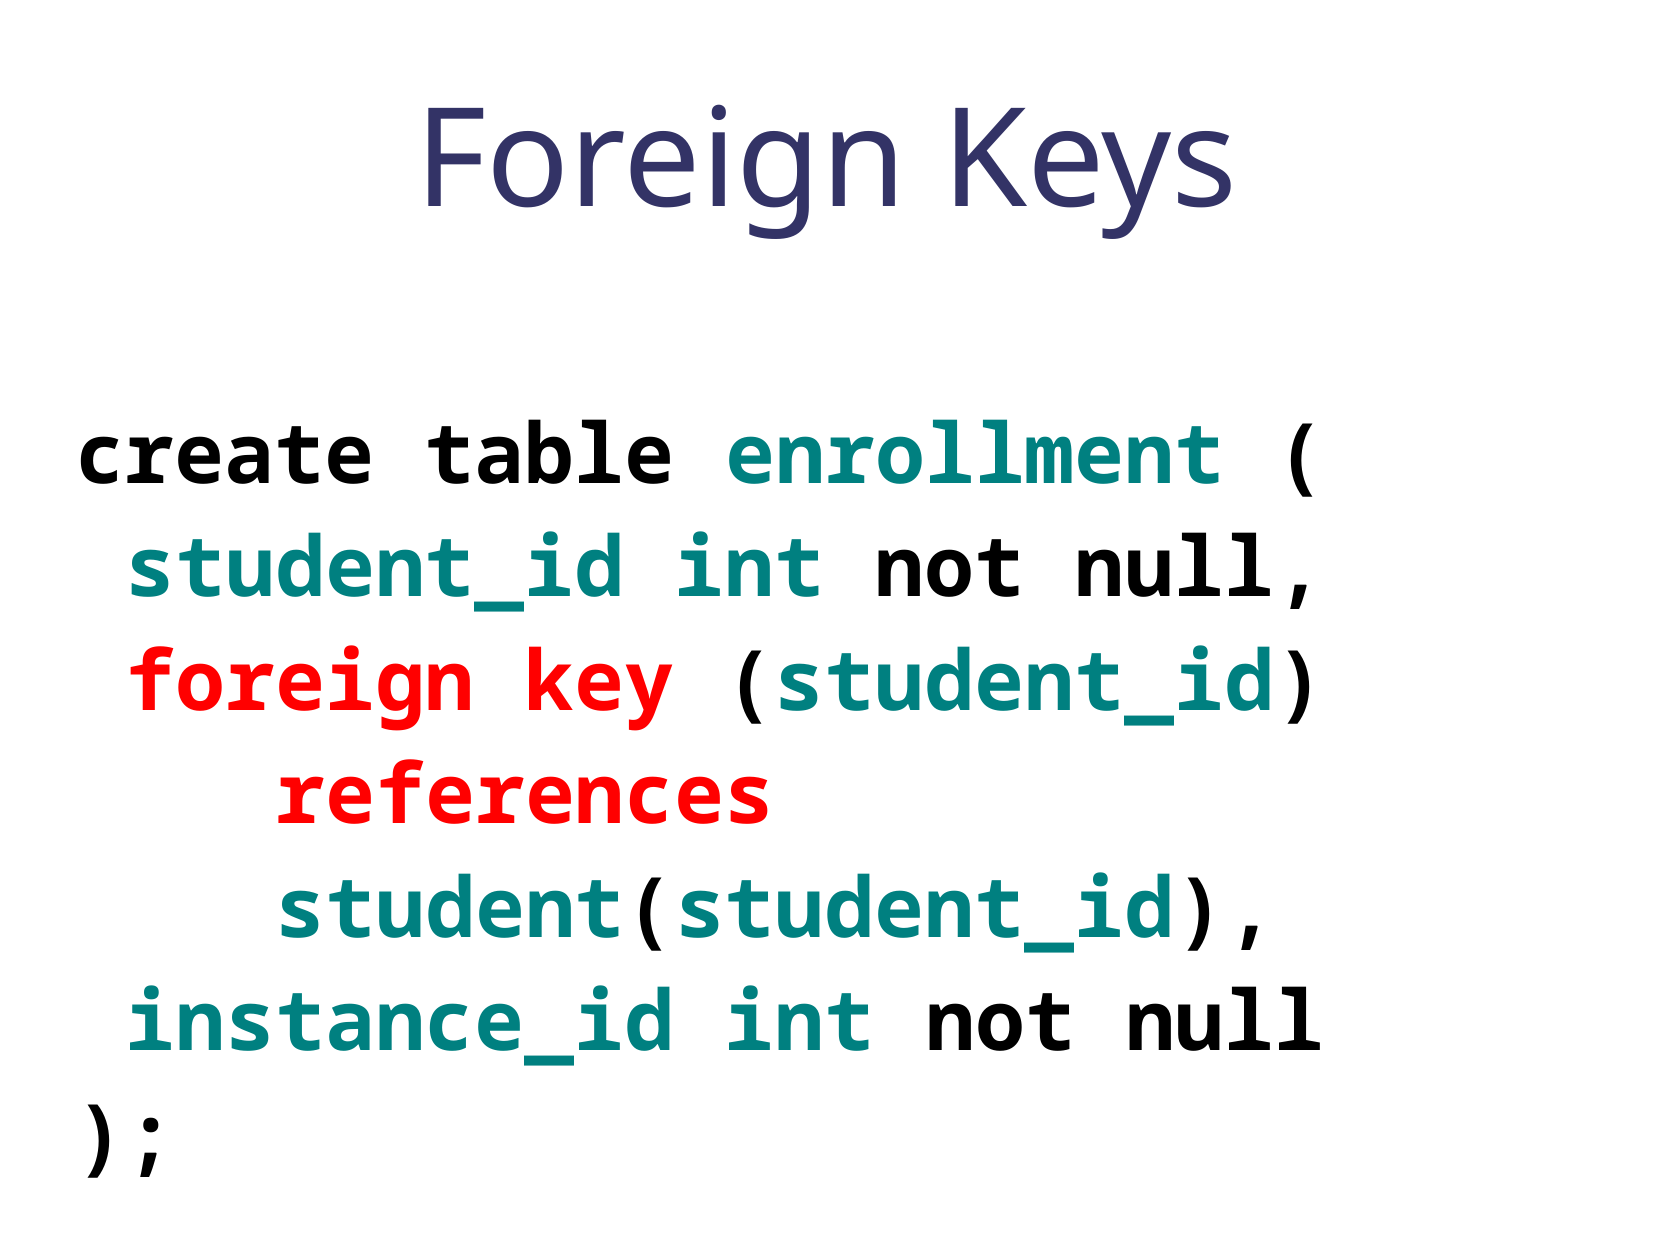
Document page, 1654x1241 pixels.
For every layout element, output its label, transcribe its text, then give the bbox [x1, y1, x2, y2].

text_box create table enrollment ( student_id int not null, foreign key (student_id) references student(student_id), instance_id int not null ); [75, 394, 1654, 1067]
title Foreign Keys [82, 56, 1571, 250]
